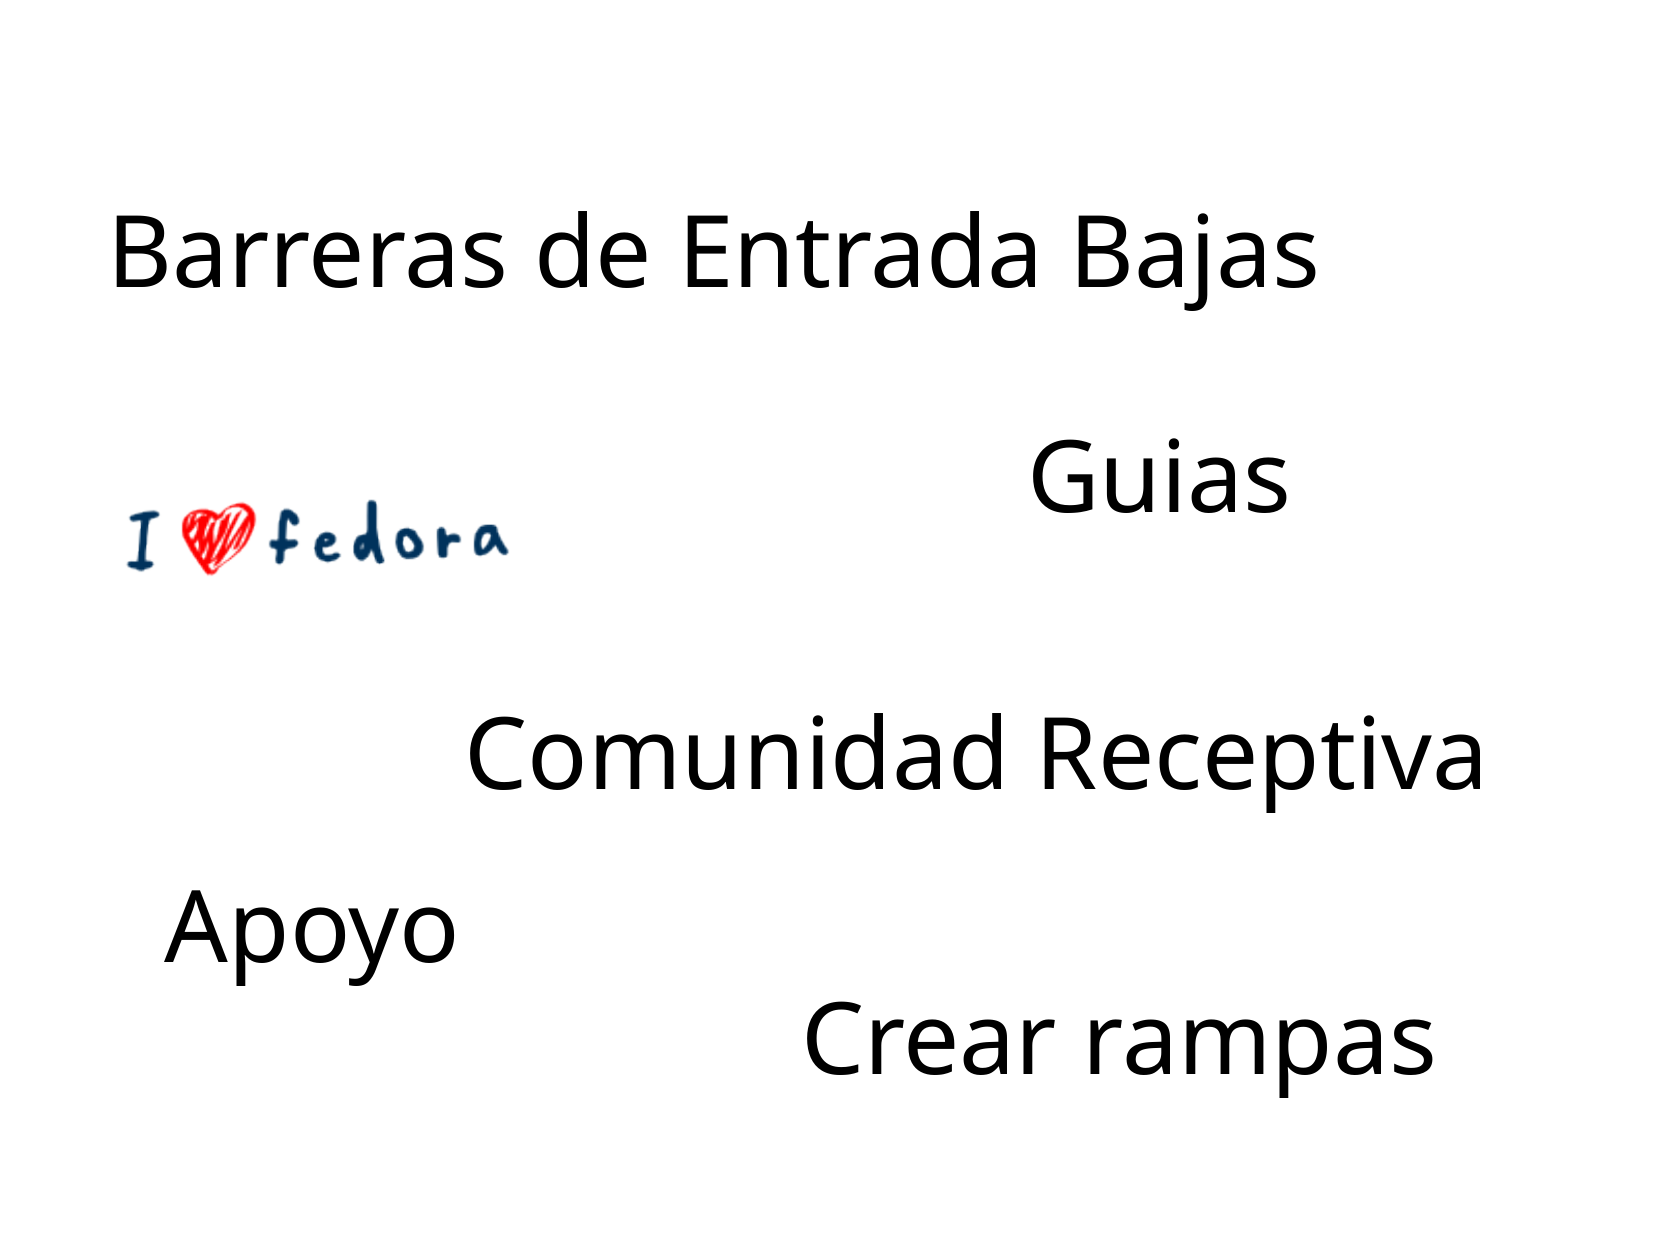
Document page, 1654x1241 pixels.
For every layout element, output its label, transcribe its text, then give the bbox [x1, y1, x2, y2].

text_box Apoyo [150, 848, 494, 980]
picture [112, 337, 526, 751]
text_box Guias [1012, 398, 1325, 530]
text_box Crear rampas [786, 960, 1497, 1092]
text_box Barreras de Entrada Bajas [92, 173, 1430, 305]
text_box Comunidad Receptiva [450, 675, 1577, 807]
